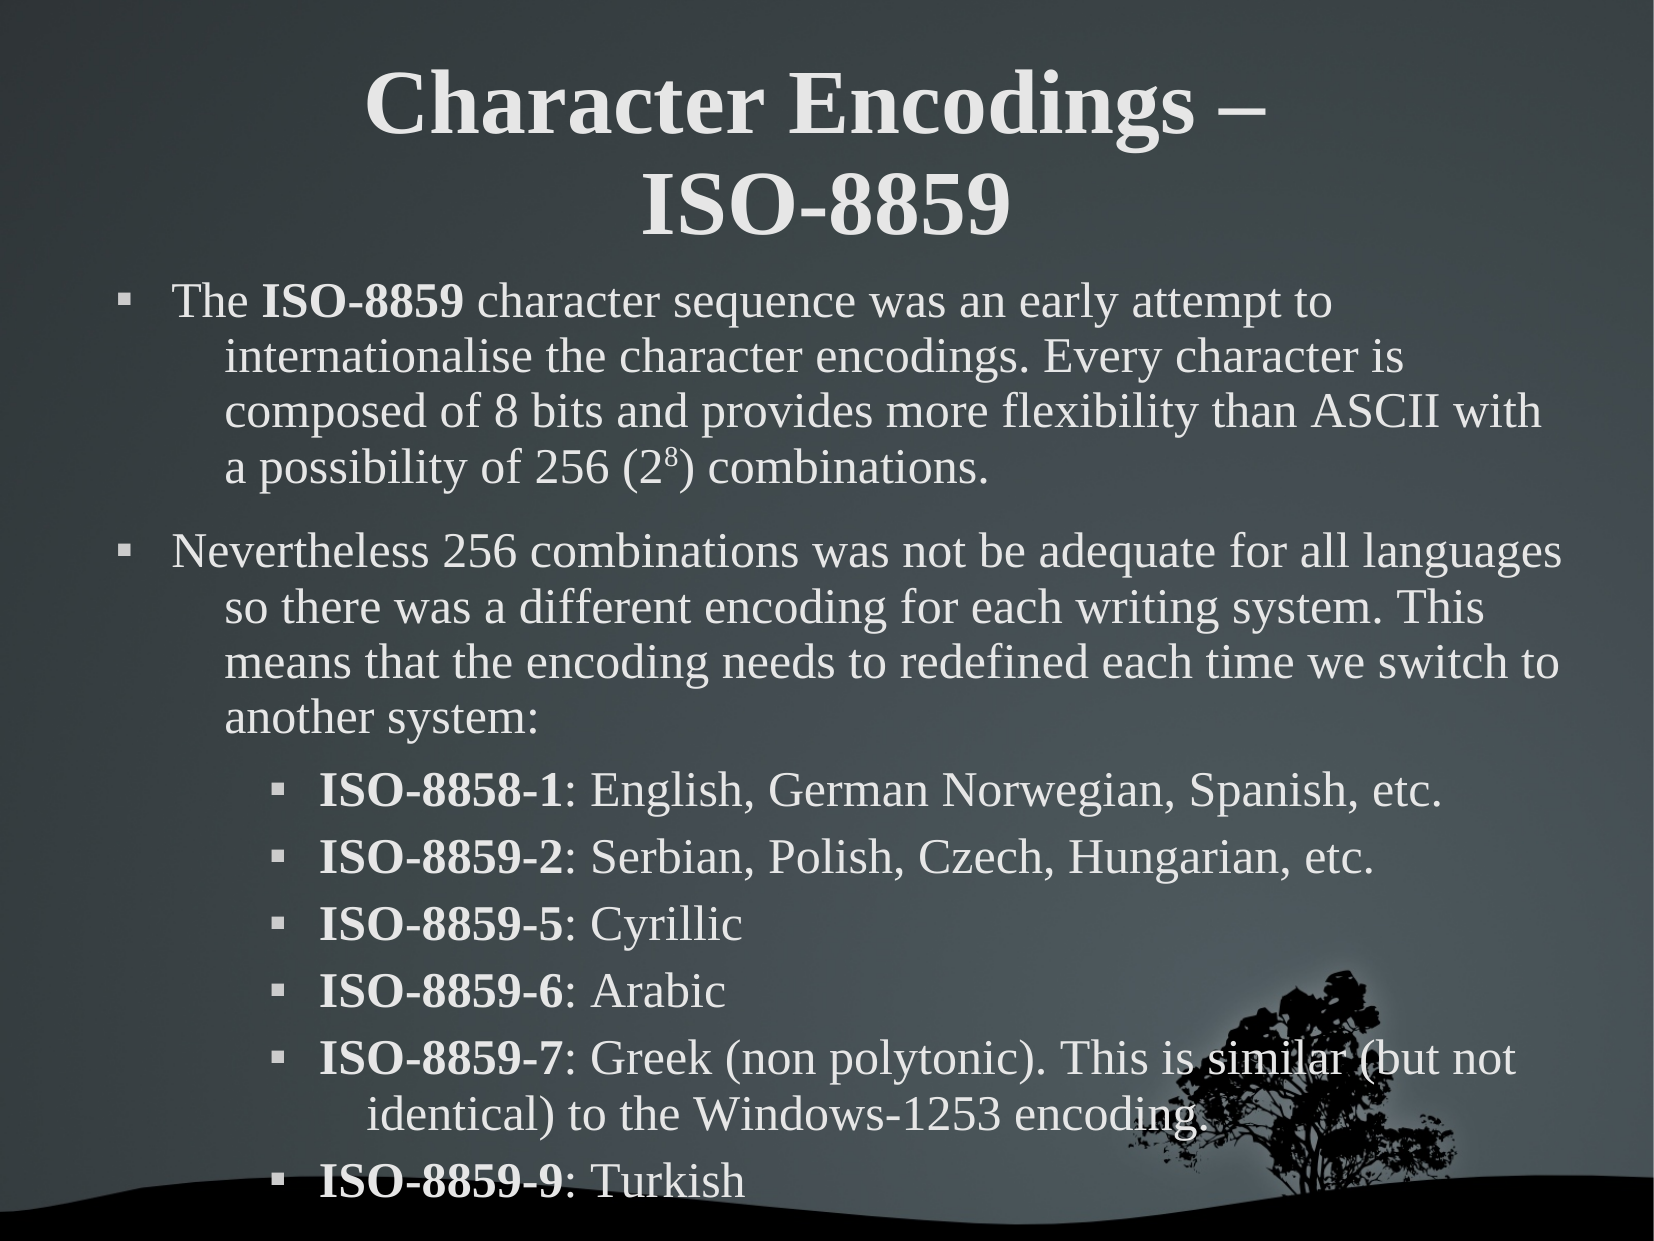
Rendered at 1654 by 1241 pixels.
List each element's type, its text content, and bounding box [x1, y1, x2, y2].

title Character Encodings – ISO-8859 [82, 33, 1571, 273]
list The ISO-8859 character sequence was an early attempt to internationalise the character encodings. Every character is composed of 8 bits and provides more flexibility than ASCII with a possibility of 256 (28) combinations. Nevertheless 256 combinations was not be adequate for all languages so there was a different encoding for each writing system. This means that the encoding needs to redefined each time we switch to another system: ISO-8858-1: English, German Norwegian, Spanish, etc. ISO-8859-2: Serbian, Polish, Czech, Hungarian, etc. ISO-8859-5: Cyrillic ISO-8859-6: Arabic ISO-8859-7: Greek (non polytonic). This is similar (but not identical) to the Windows-1253 encoding. ISO-8859-9: Turkish [82, 273, 1571, 1238]
picture [0, 0, 1654, 1241]
